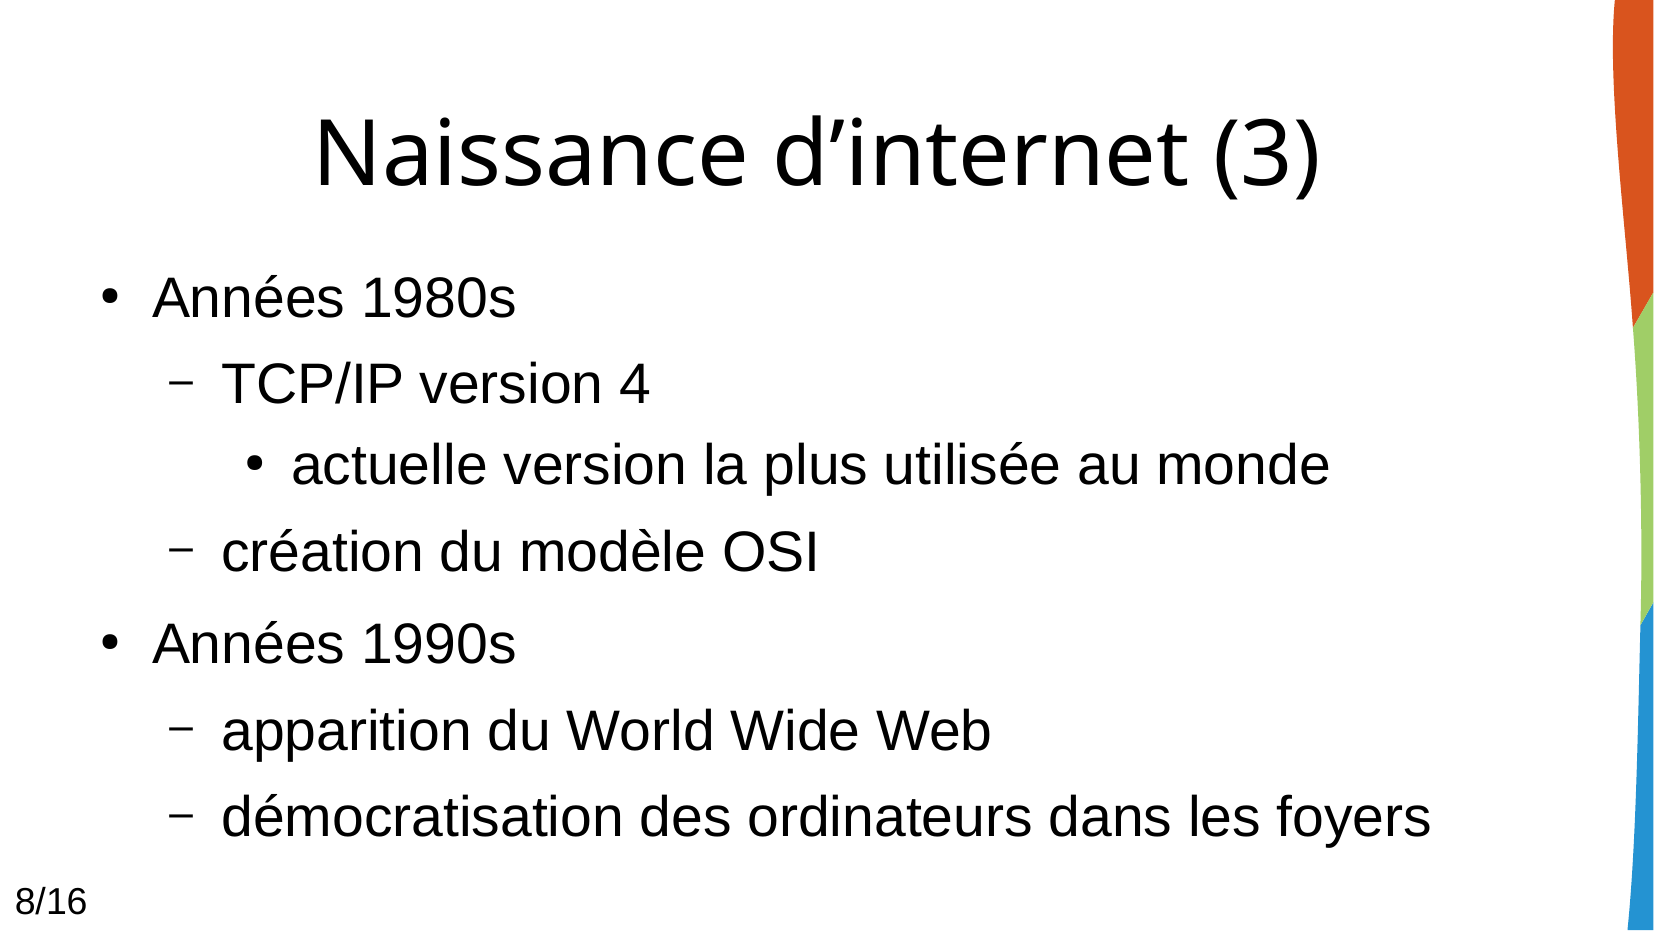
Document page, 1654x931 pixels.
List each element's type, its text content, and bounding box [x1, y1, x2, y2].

title Naissance d’internet (3) [104, 72, 1530, 229]
list Années 1980s TCP/IP version 4 actuelle version la plus utilisée au monde création du modèle OSI Années 1990s apparition du World Wide Web démocratisation des ordinateurs dans les foyers [82, 265, 1571, 857]
